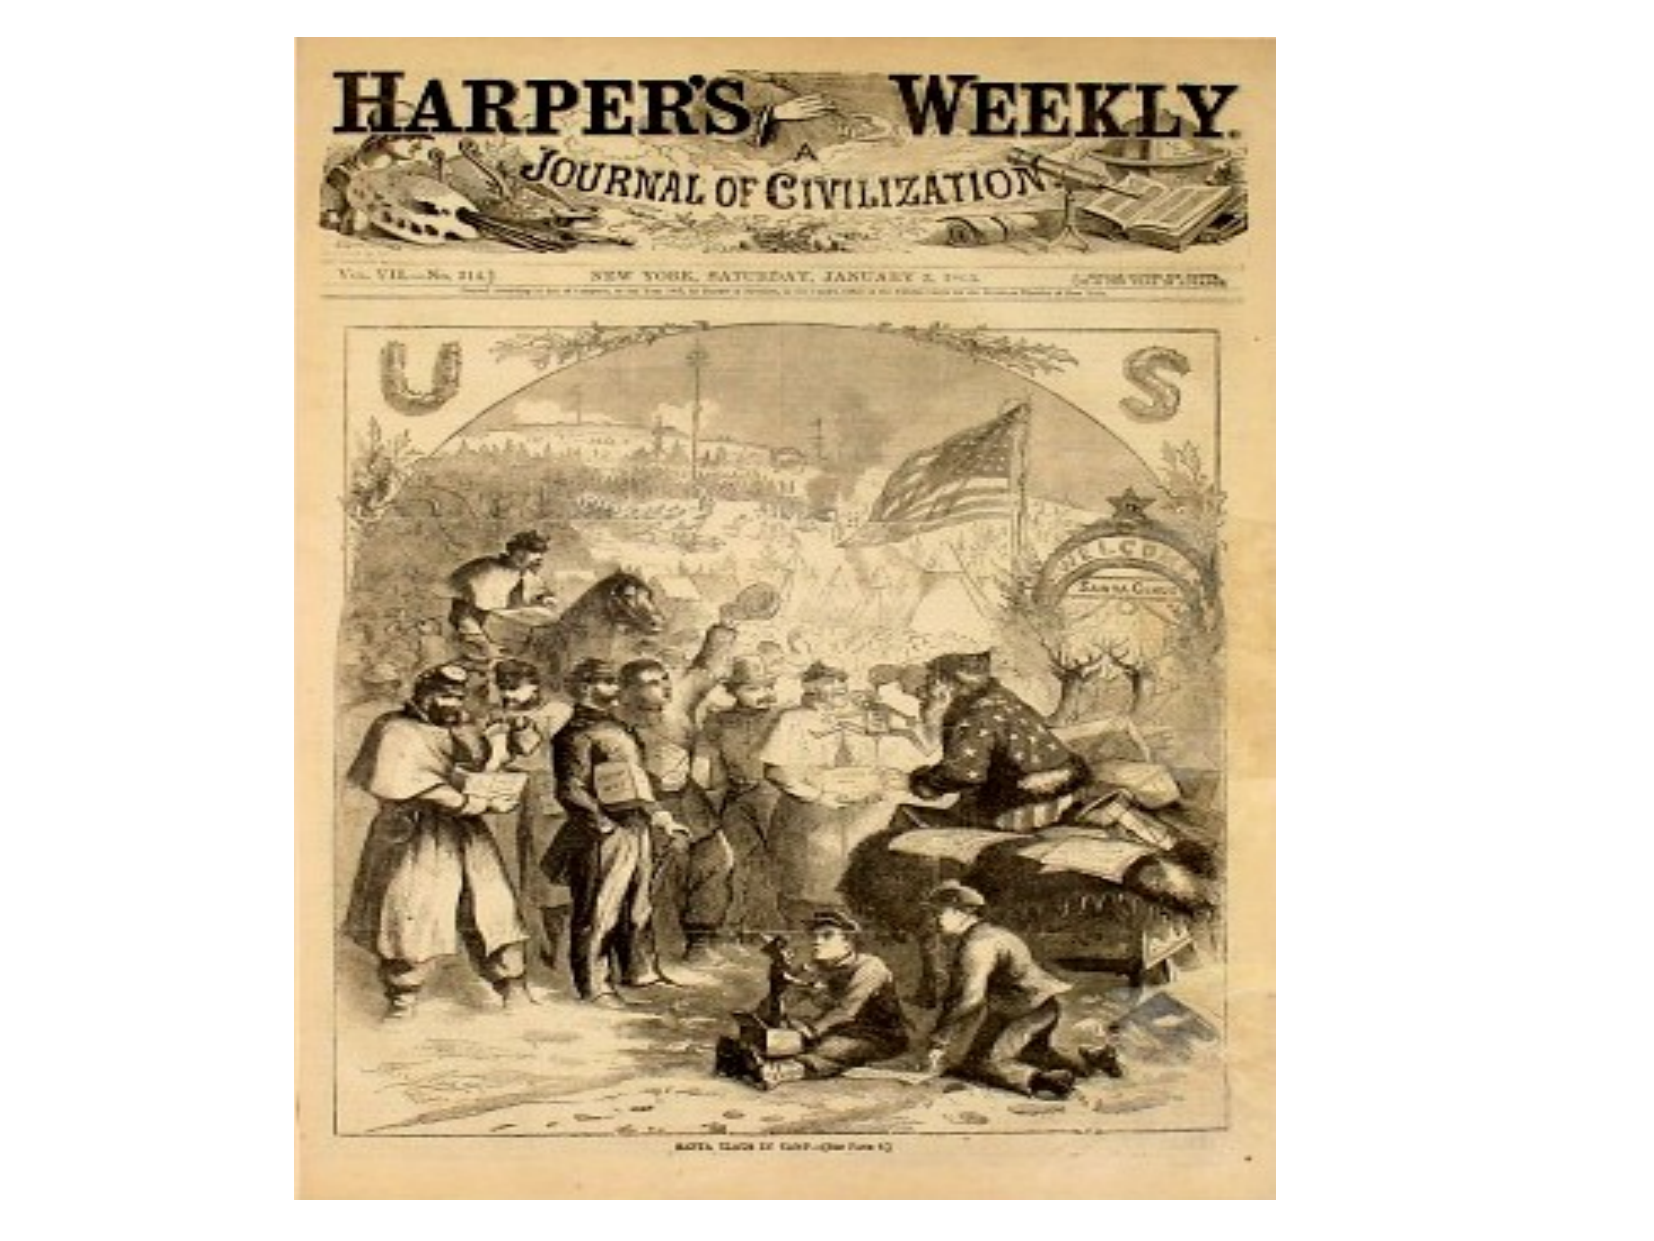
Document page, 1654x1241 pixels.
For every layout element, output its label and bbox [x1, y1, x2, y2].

picture [294, 37, 1276, 1200]
